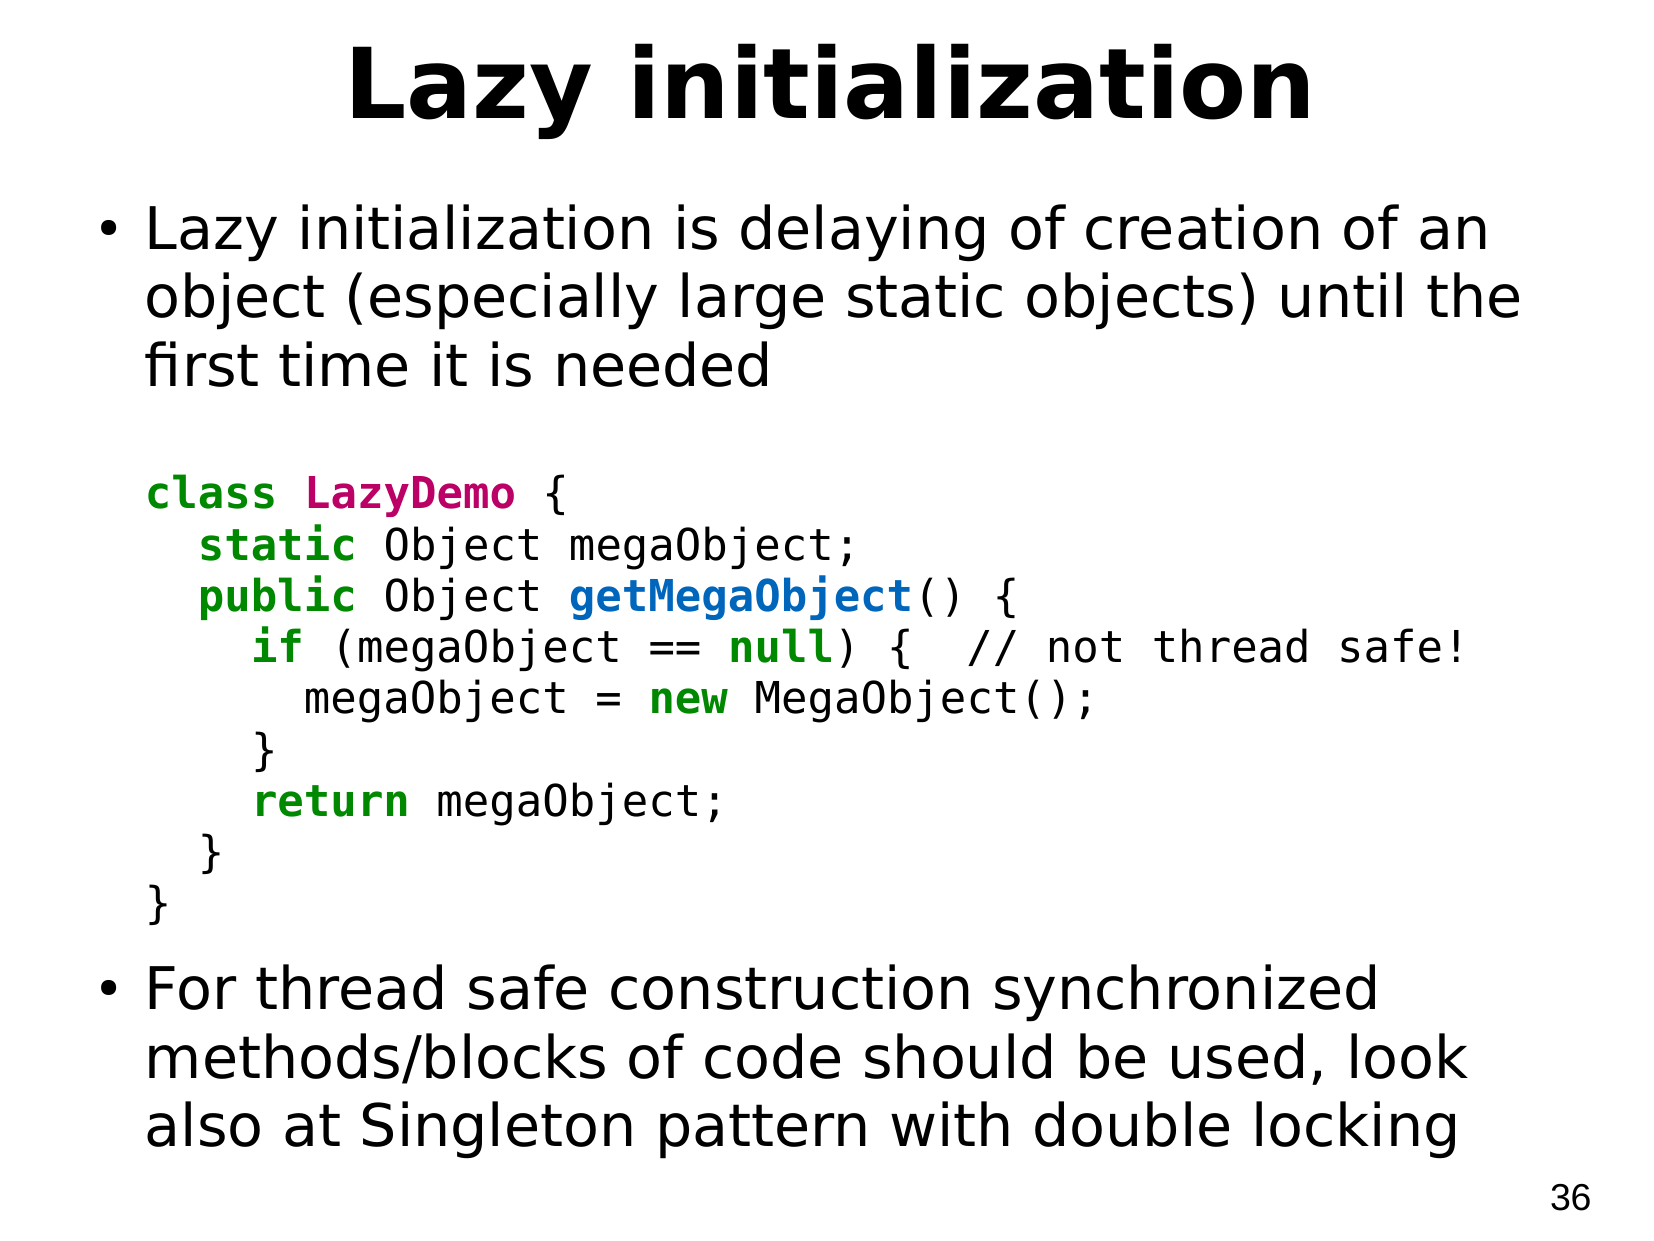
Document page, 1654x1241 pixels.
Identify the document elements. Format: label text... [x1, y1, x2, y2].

list Lazy initialization is delaying of creation of an object (especially large static objects) until the first time it is needed class LazyDemo { static Object megaObject; public Object getMegaObject() { if (megaObject == null) { // not thread safe! megaObject = new MegaObject(); } return megaObject; } } For thread safe construction synchronized methods/blocks of code should be used, look also at Singleton pattern with double locking [82, 195, 1538, 1171]
title Lazy initialization [86, 27, 1576, 142]
